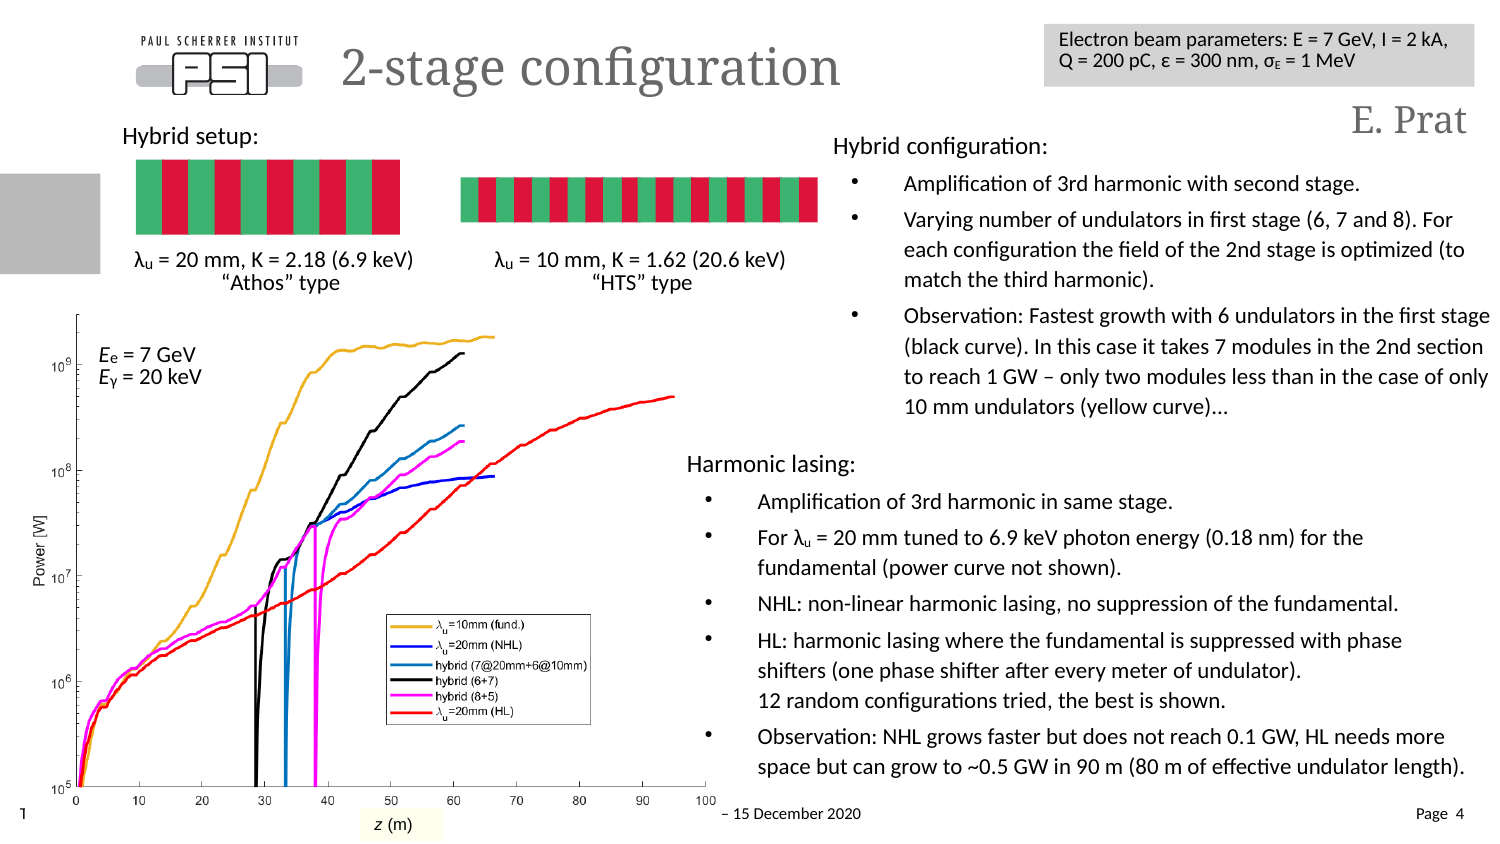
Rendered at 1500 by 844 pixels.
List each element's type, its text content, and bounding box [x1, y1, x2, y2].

text_box Electron beam parameters: E = 7 GeV, I = 2 kA, Q = 200 pC, ε = 300 nm, σE = 1 MeV [1044, 23, 1475, 87]
picture [25, 304, 722, 830]
text_box z (m) [359, 807, 444, 842]
text_box Ee = 7 GeV Eγ = 20 keV [83, 337, 329, 409]
text_box [135, 159, 400, 235]
title E. Prat [1351, 96, 1472, 145]
list Hybrid configuration: Amplification of 3rd harmonic with second stage. Varying number of undulators in first stage (6, 7 and 8). For each configuration the field of the 2nd stage is optimized (to match the third harmonic). Observation: Fastest growth with 6 undulators in the first stage (black curve). In this case it takes 7 modules in the 2nd section to reach 1 GW – only two modules less than in the case of only 10 mm undulators (yellow curve)... [833, 129, 1500, 454]
text_box [460, 177, 818, 223]
text_box λu = 10 mm, K = 1.62 (20.6 keV) “HTS” type [479, 242, 815, 309]
title 2-stage configuration [340, 35, 1442, 98]
list Harmonic lasing: Amplification of 3rd harmonic in same stage. For λu = 20 mm tuned to 6.9 keV photon energy (0.18 nm) for the fundamental (power curve not shown). NHL: non-linear harmonic lasing, no suppression of the fundamental. HL: harmonic lasing where the fundamental is suppressed with phase shifters (one phase shifter after every meter of undulator). 12 random configurations tried, the best is shown. Observation: NHL grows faster but does not reach 0.1 GW, HL needs more space but can grow to ~0.5 GW in 90 m (80 m of effective undulator length). [686, 447, 1470, 828]
text_box λu = 20 mm, K = 2.18 (6.9 keV) “Athos” type [119, 242, 453, 309]
text_box Hybrid setup: [107, 118, 337, 167]
